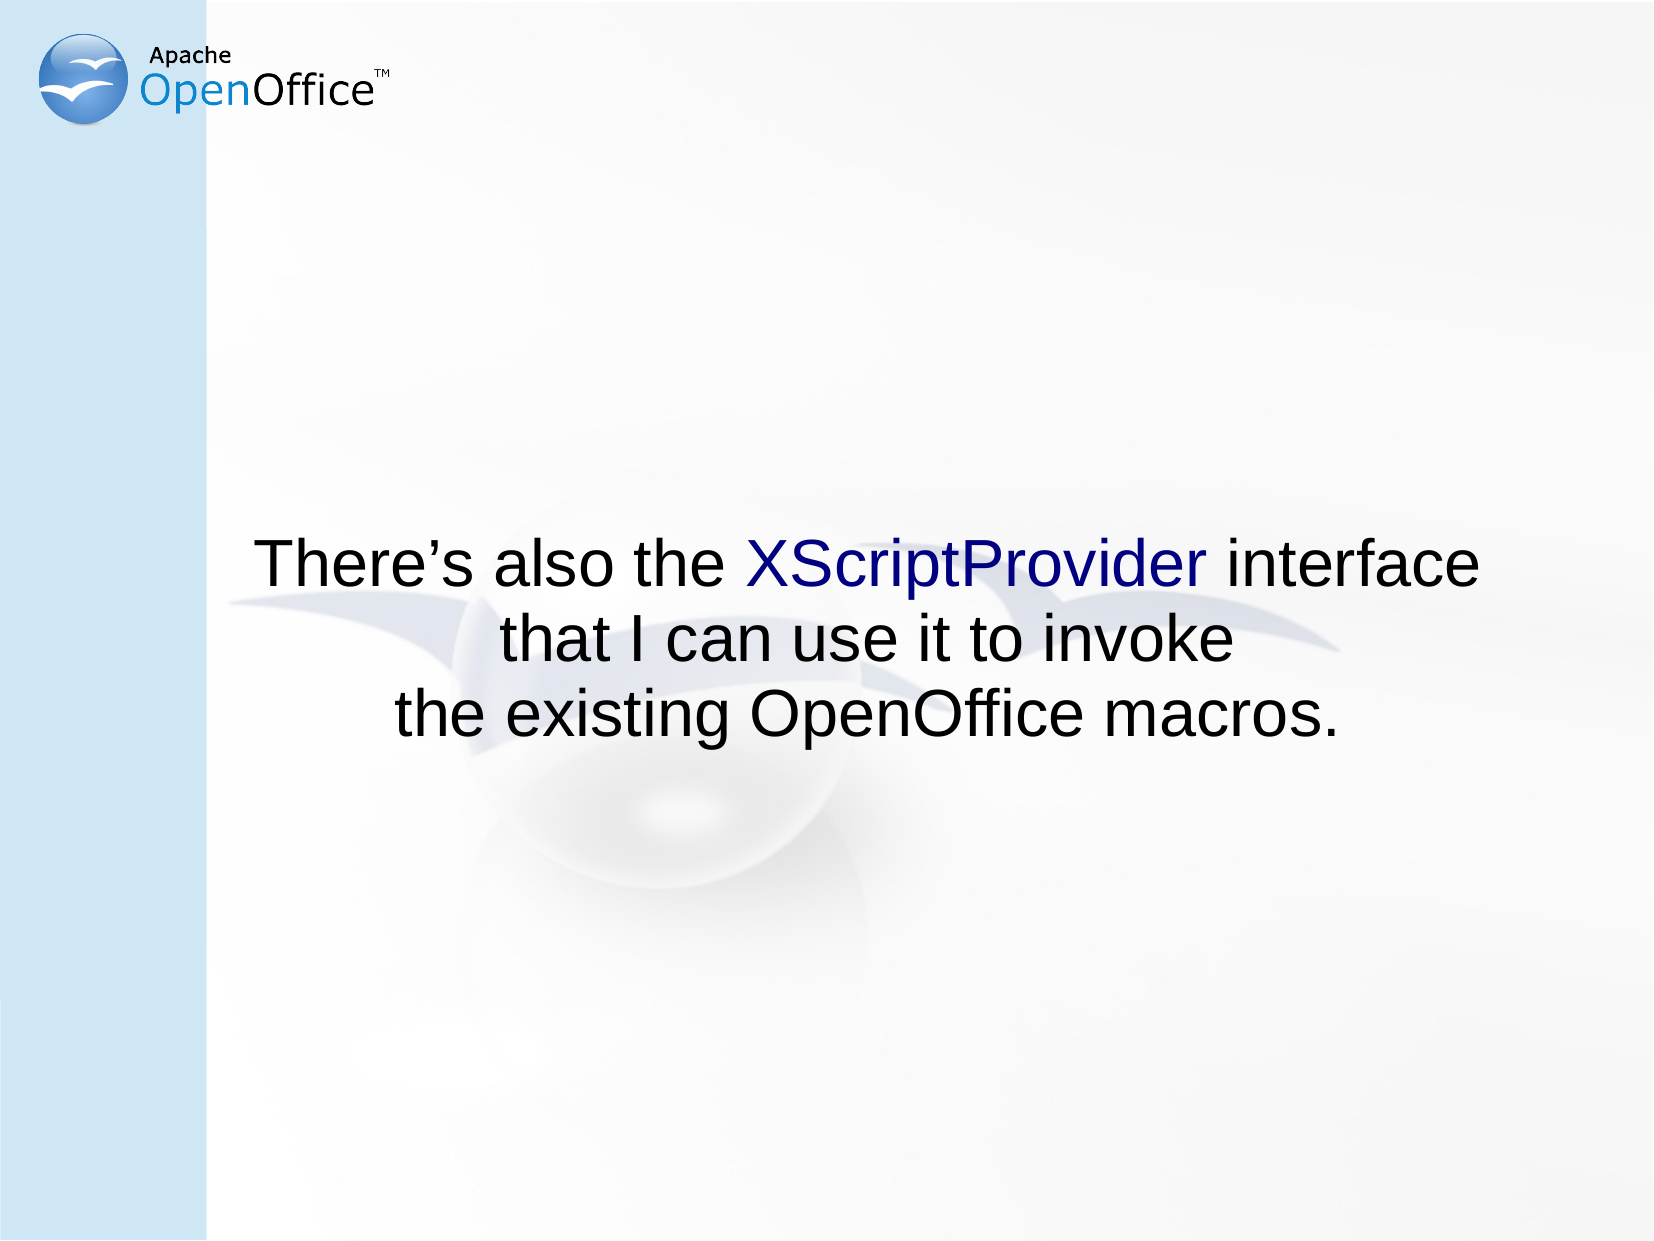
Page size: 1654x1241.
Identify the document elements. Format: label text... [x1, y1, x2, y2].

subtitle There’s also the XScriptProvider interface that I can use it to invoke the existing OpenOffice macros. [165, 108, 1571, 1168]
picture [35, 2, 1654, 1241]
